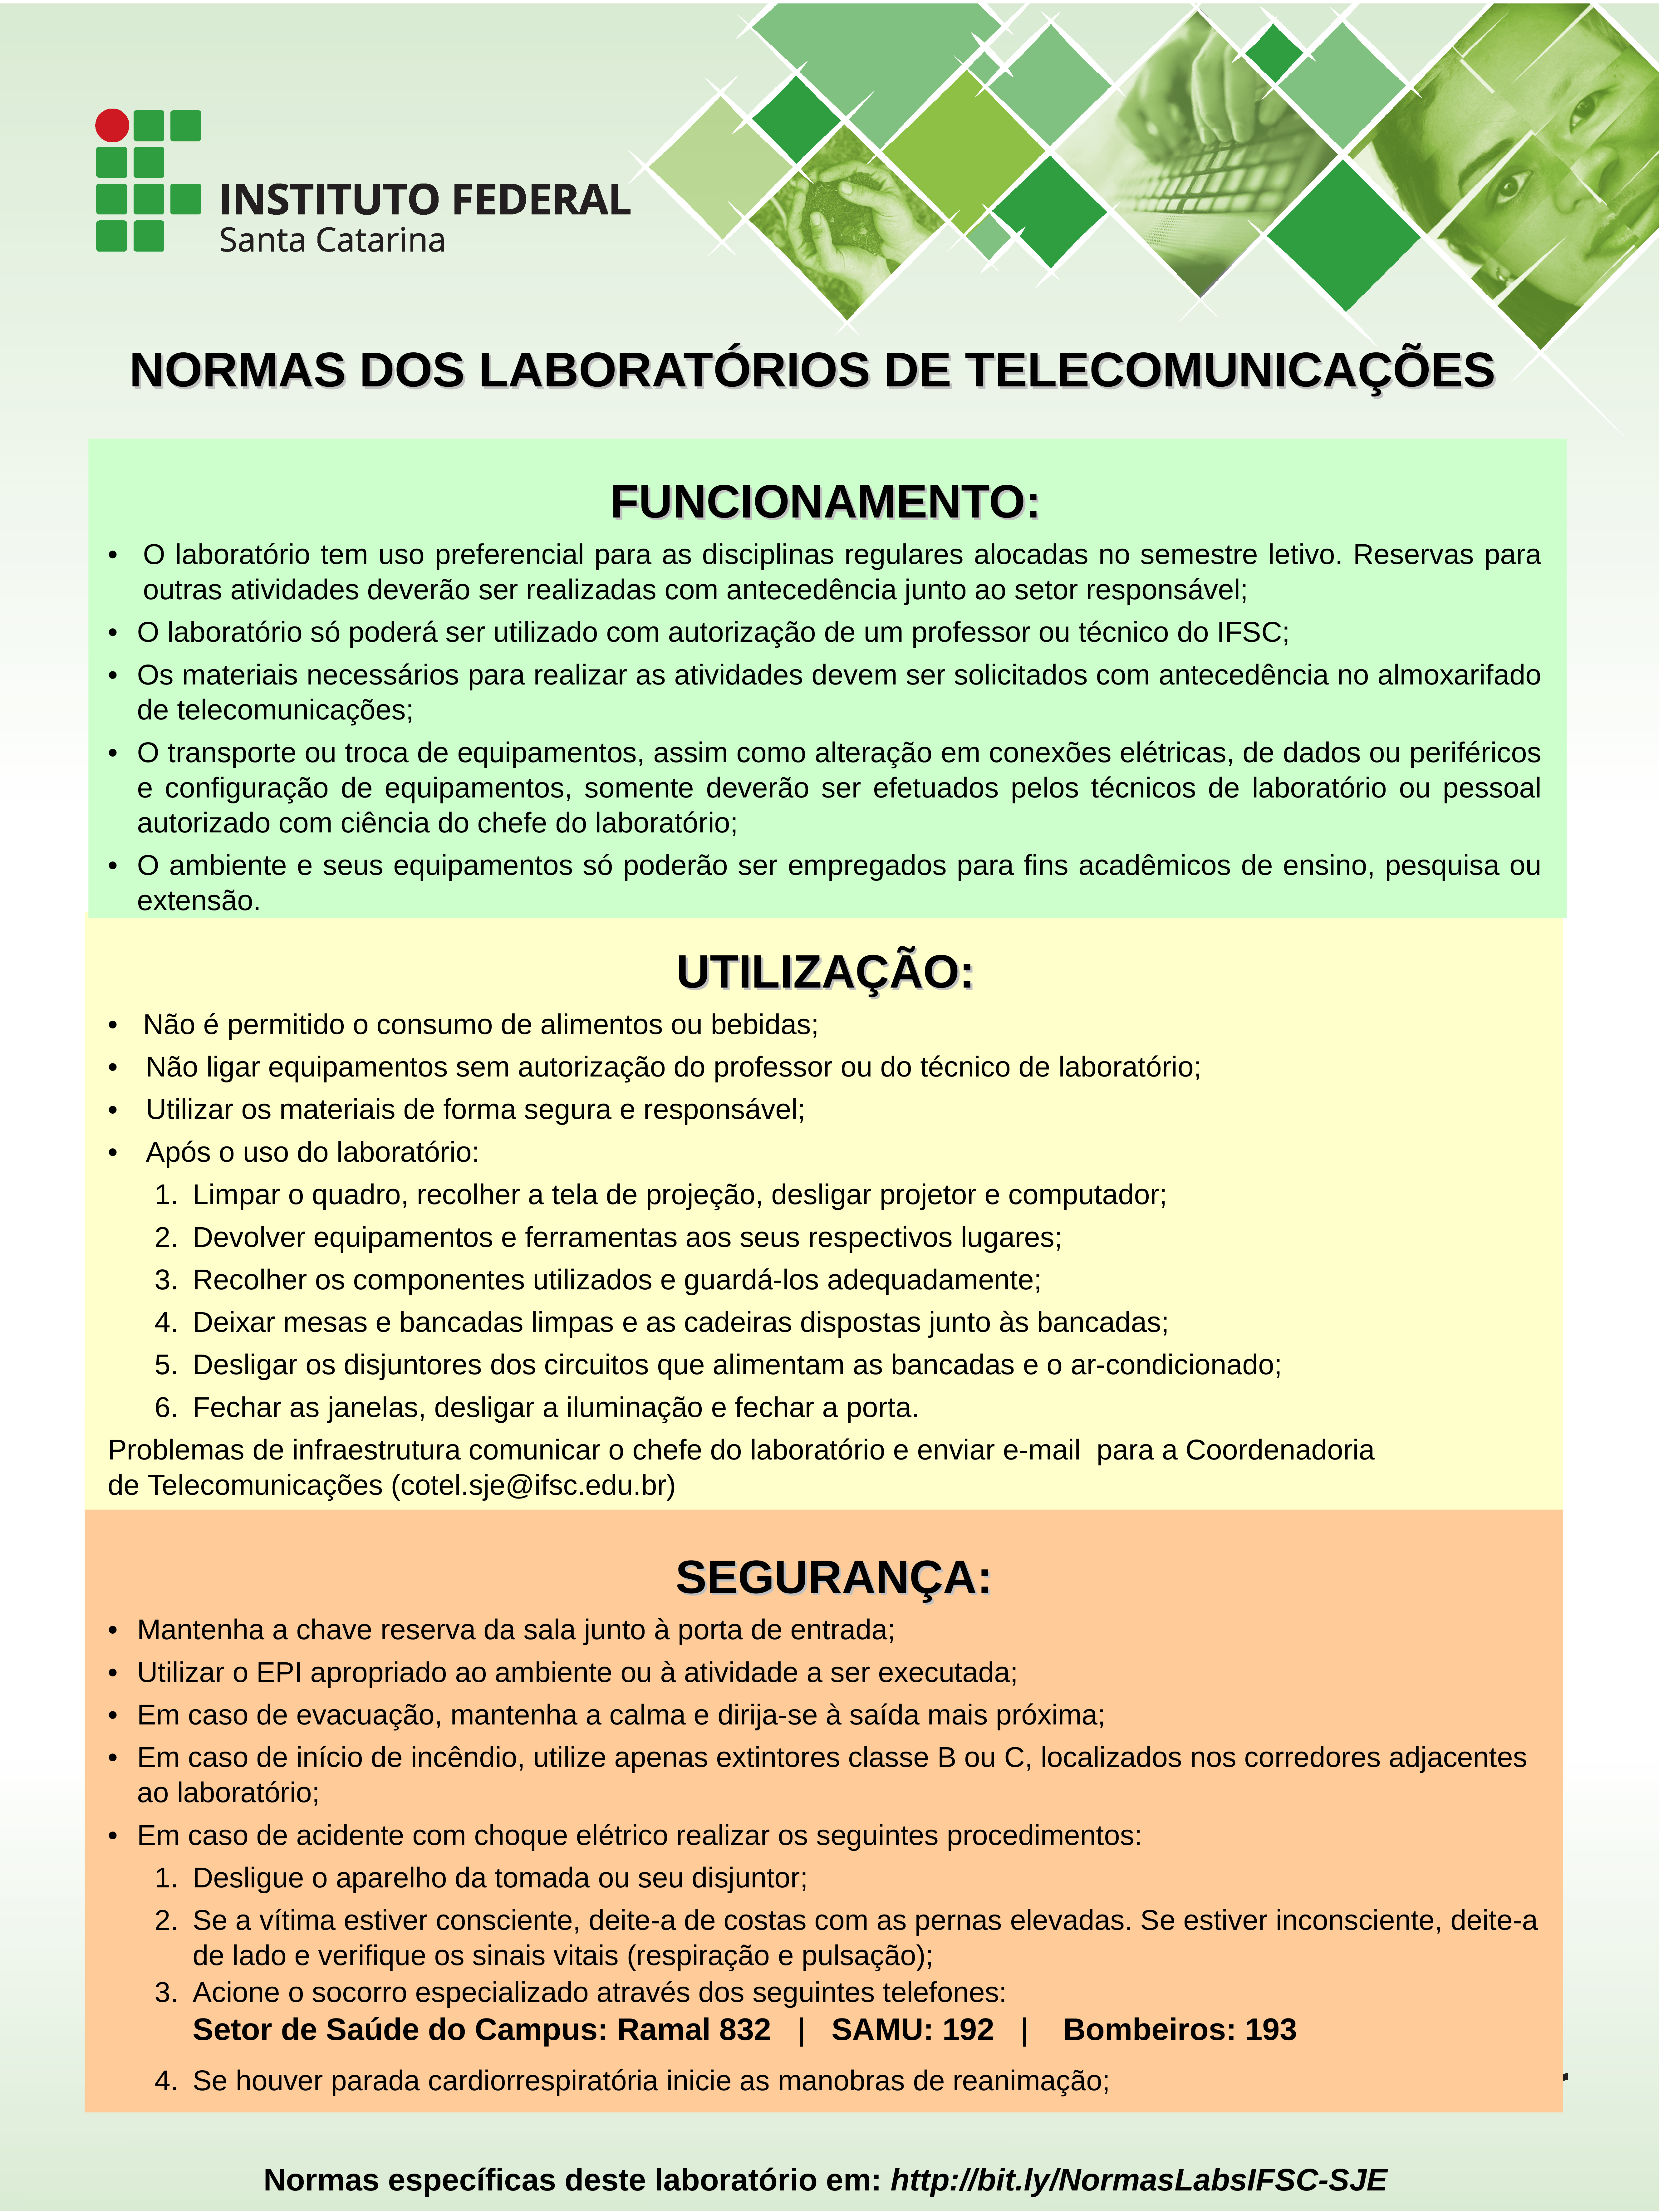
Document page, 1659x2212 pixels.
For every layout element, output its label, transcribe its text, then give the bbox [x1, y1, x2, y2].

text_box [1417, 2086, 1427, 2126]
text_box FUNCIONAMENTO: O laboratório tem uso preferencial para as disciplinas regulares alocadas no semestre letivo. Reservas para outras atividades deverão ser realizadas com antecedência junto ao setor responsável; O laboratório só poderá ser utilizado com autorização de um professor ou técnico do IFSC; Os materiais necessários para realizar as atividades devem ser solicitados com antecedência no almoxarifado de telecomunicações; O transporte ou troca de equipamentos, assim como alteração em conexões elétricas, de dados ou periféricos e configuração de equipamentos, somente deverão ser efetuados pelos técnicos de laboratório ou pessoal autorizado com ciência do chefe do laboratório; O ambiente e seus equipamentos só poderão ser empregados para fins acadêmicos de ensino, pesquisa ou extensão. UTILIZAÇÃO: Não é permitido o consumo de alimentos ou bebidas; Não ligar equipamentos sem autorização do professor ou do técnico de laboratório; Utilizar os materiais de forma segura e responsável; Após o uso do laboratório: Limpar o quadro, recolher a tela de projeção, desligar projetor e computador; Devolver equipamentos e ferramentas aos seus respectivos lugares; Recolher os componentes utilizados e guardá-los adequadamente; Deixar mesas e bancadas limpas e as cadeiras dispostas junto às bancadas; Desligar os disjuntores dos circuitos que alimentam as bancadas e o ar-condicionado; Fechar as janelas, desligar a iluminação e fechar a porta. Problemas de infraestrutura comunicar o chefe do laboratório e enviar e-mail para a Coordenadoria de Telecomunicações (cotel.sje@ifsc.edu.br) SEGURANÇA: Mantenha a chave reserva da sala junto à porta de entrada; Utilizar o EPI apropriado ao ambiente ou à atividade a ser executada; Em caso de evacuação, mantenha a calma e dirija-se à saída mais próxima; Em caso de início de incêndio, utilize apenas extintores classe B ou C, localizados nos corredores adjacentes ao laboratório; Em caso de acidente com choque elétrico realizar os seguintes procedimentos: Desligue o aparelho da tomada ou seu disjuntor; Se a vítima estiver consciente, deite-a de costas com as pernas elevadas. Se estiver inconsciente, deite-a de lado e verifique os sinais vitais (respiração e pulsação); Acione o socorro especializado através dos seguintes telefones: Setor de Saúde do Campus: Ramal 832 | SAMU: 192 | Bombeiros: 193 Se houver parada cardiorrespiratória inicie as manobras de reanimação; Normas específicas deste laboratório em: http://bit.ly/NormasLabsIFSC-SJE [103, 463, 1550, 2212]
text_box [85, 439, 1567, 2112]
picture [0, 3, 1659, 2211]
text_box NORMAS DOS LABORATÓRIOS DE TELECOMUNICAÇÕES [64, 340, 1563, 418]
